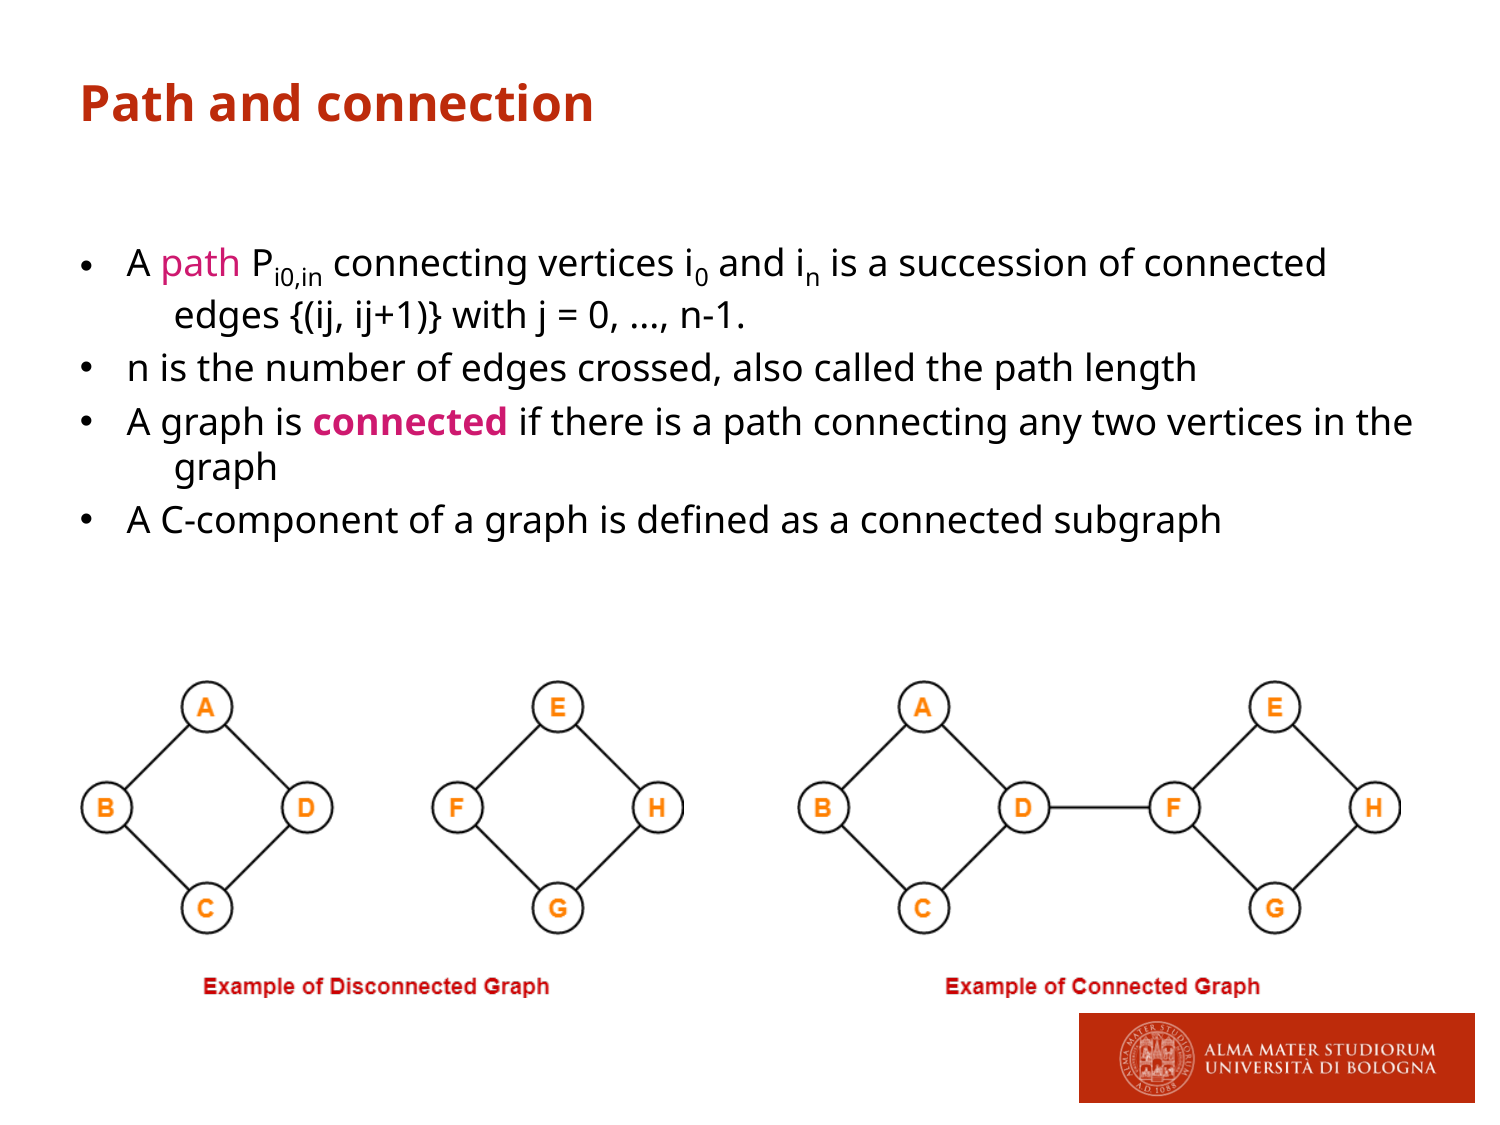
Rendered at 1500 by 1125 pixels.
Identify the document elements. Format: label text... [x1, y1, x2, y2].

picture [80, 680, 684, 998]
list A path Pi0,in connecting vertices i0 and in is a succession of connected edges {(ij, ij+1)} with j = 0, ..., n-1. n is the number of edges crossed, also called the path length A graph is connected if there is a path connecting any two vertices in the graph A C-component of a graph is defined as a connected subgraph [64, 231, 1447, 988]
list Path and connection [64, 78, 1447, 185]
picture [797, 680, 1401, 998]
